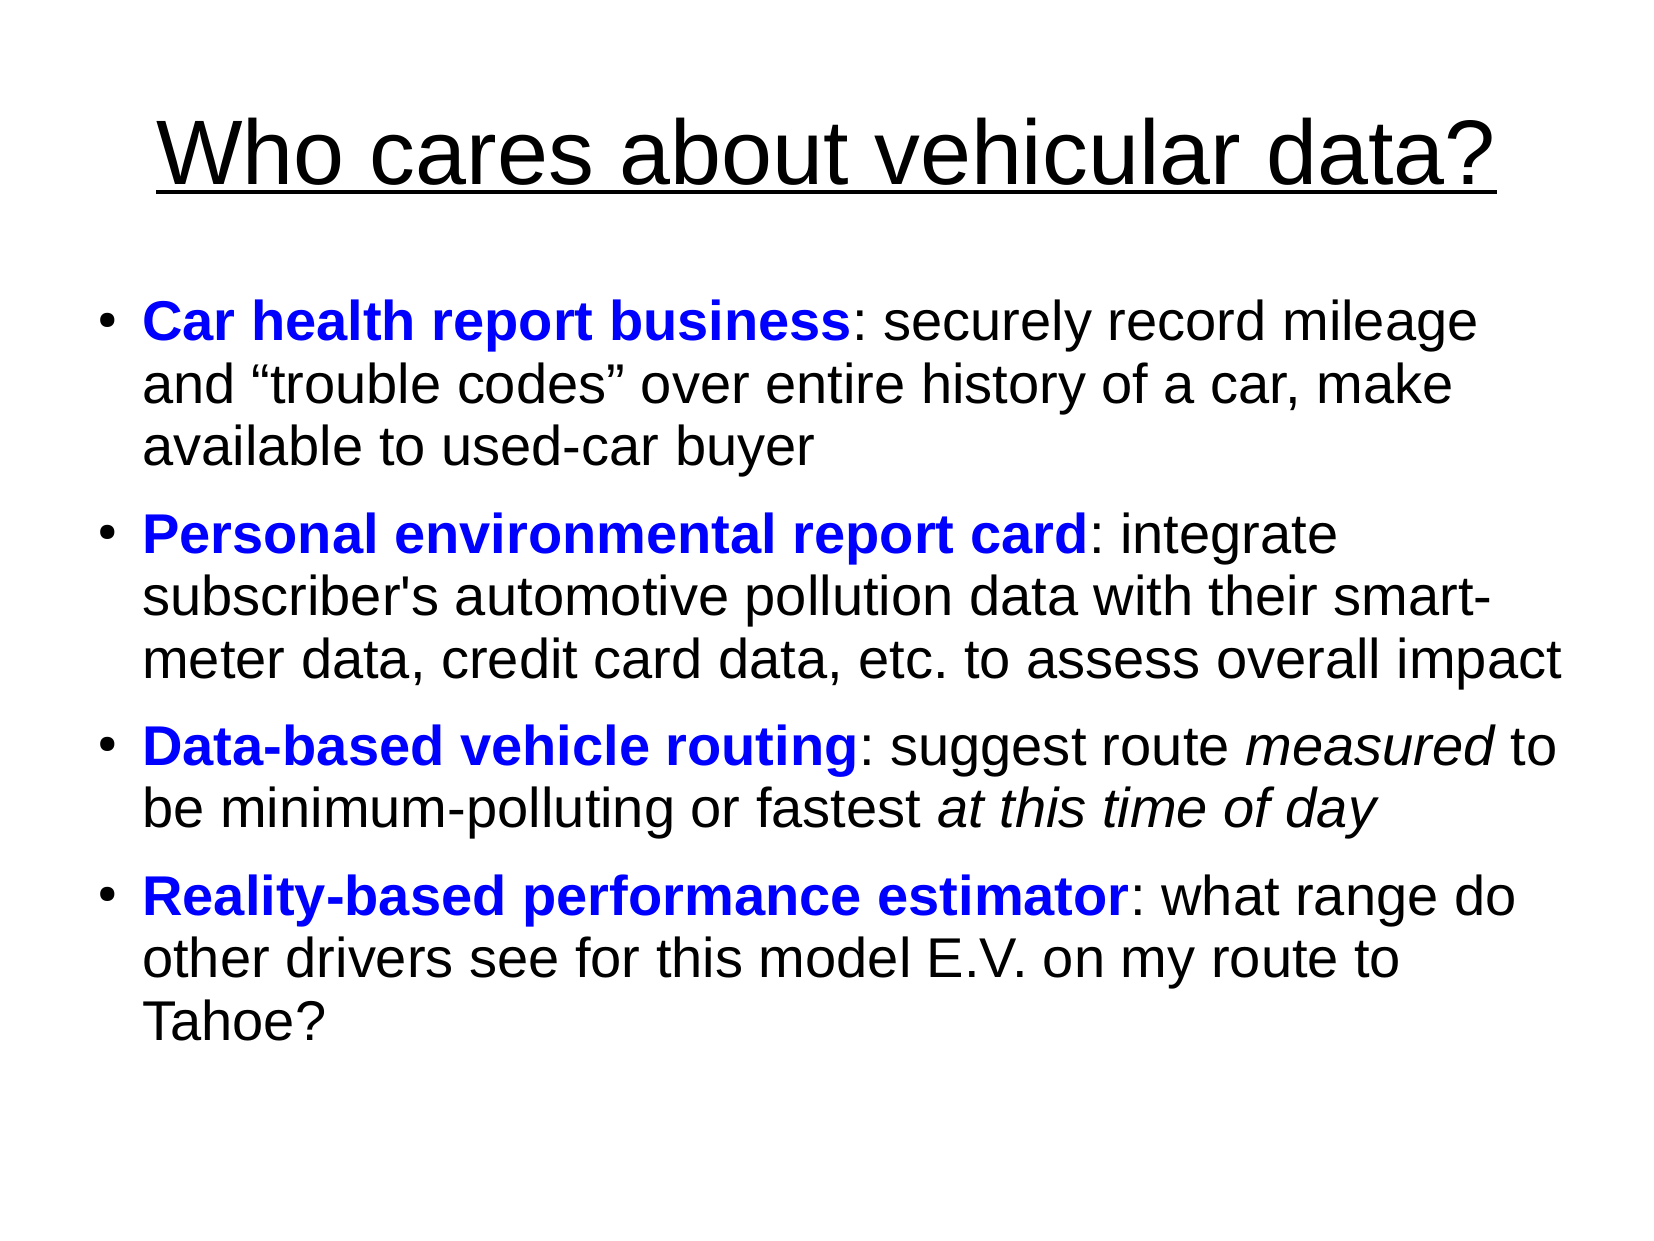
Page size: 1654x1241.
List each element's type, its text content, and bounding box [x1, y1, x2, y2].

list Car health report business: securely record mileage and “trouble codes” over entire history of a car, make available to used-car buyer Personal environmental report card: integrate subscriber's automotive pollution data with their smart-meter data, credit card data, etc. to assess overall impact Data-based vehicle routing: suggest route measured to be minimum-polluting or fastest at this time of day Reality-based performance estimator: what range do other drivers see for this model E.V. on my route to Tahoe? [82, 290, 1571, 1109]
title Who cares about vehicular data? [82, 49, 1571, 257]
